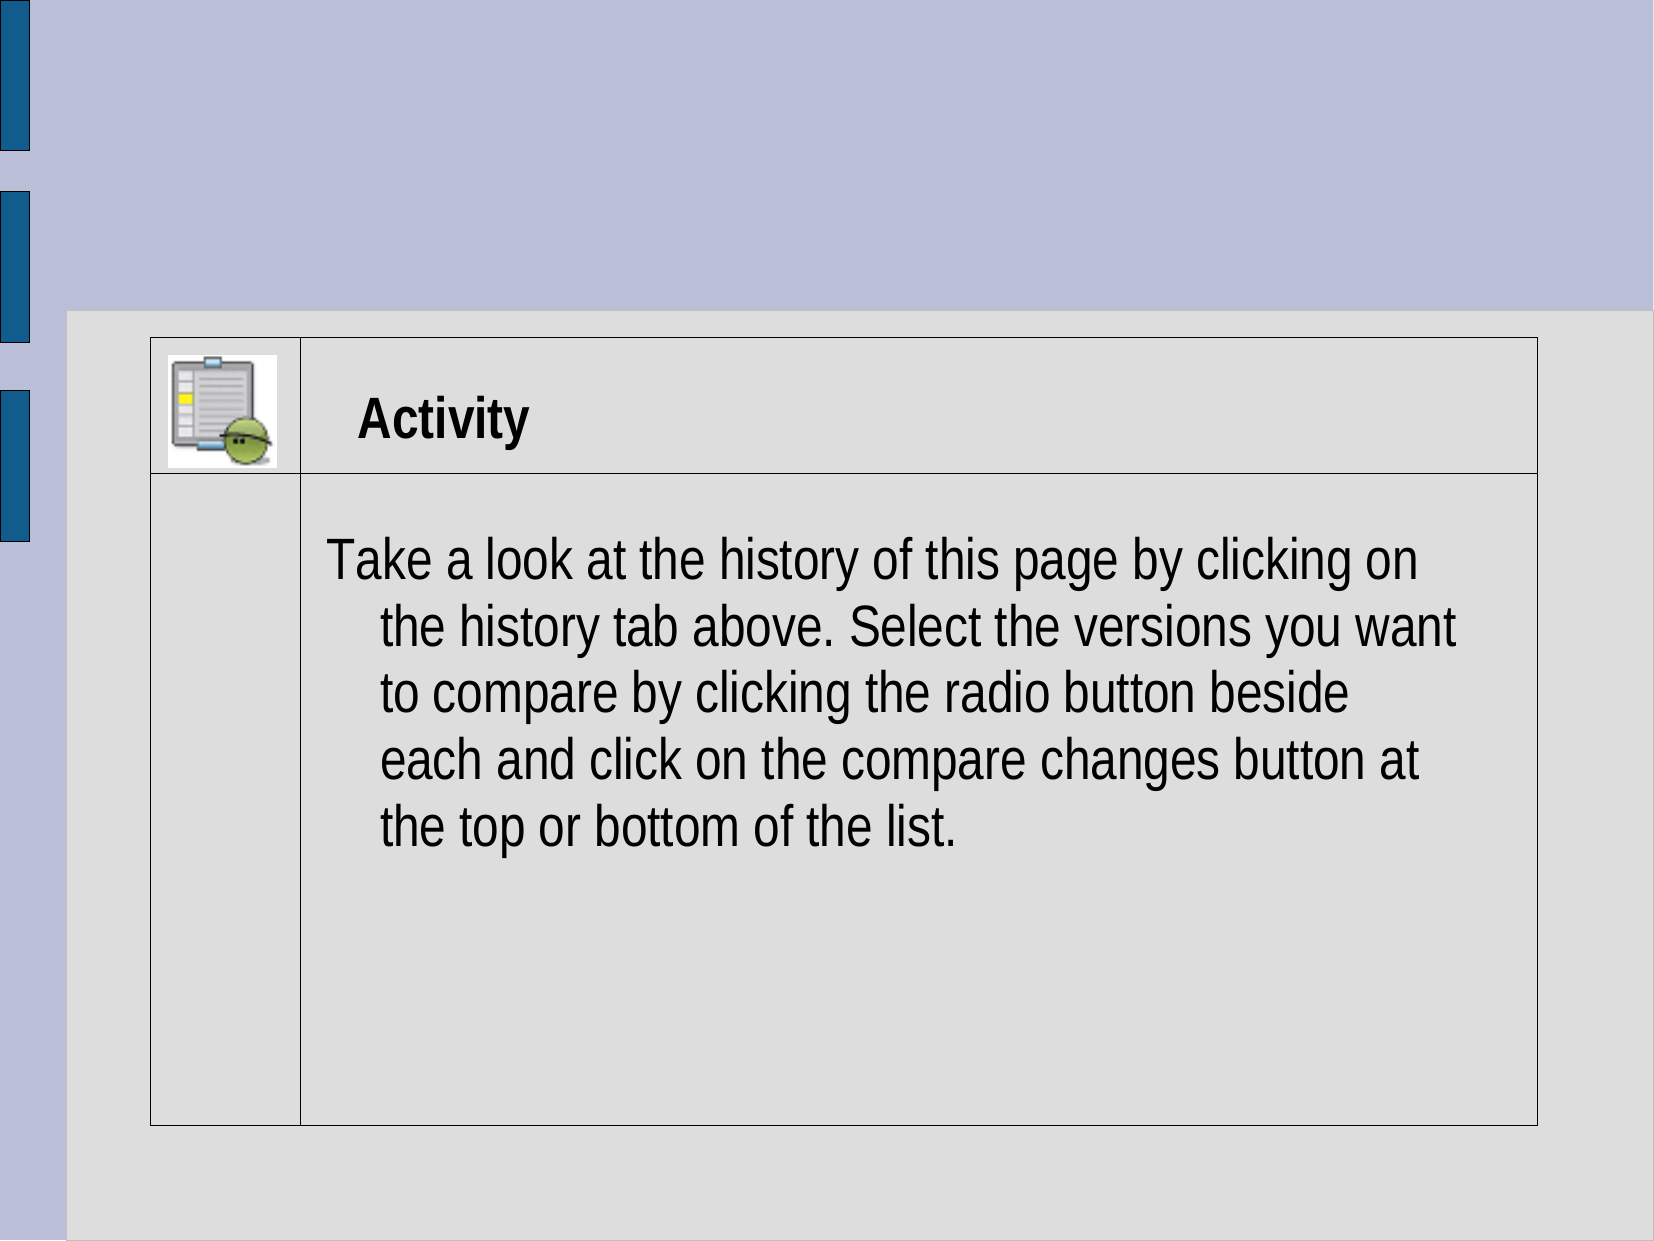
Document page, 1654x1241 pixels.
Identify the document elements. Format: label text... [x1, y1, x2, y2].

picture [168, 355, 277, 468]
text_box Activity [340, 383, 563, 451]
list Take a look at the history of this page by clicking on the history tab above. Select the versions you want to compare by clicking the radio button beside each and click on the compare changes button at the top or bottom of the list. [309, 525, 1463, 1013]
